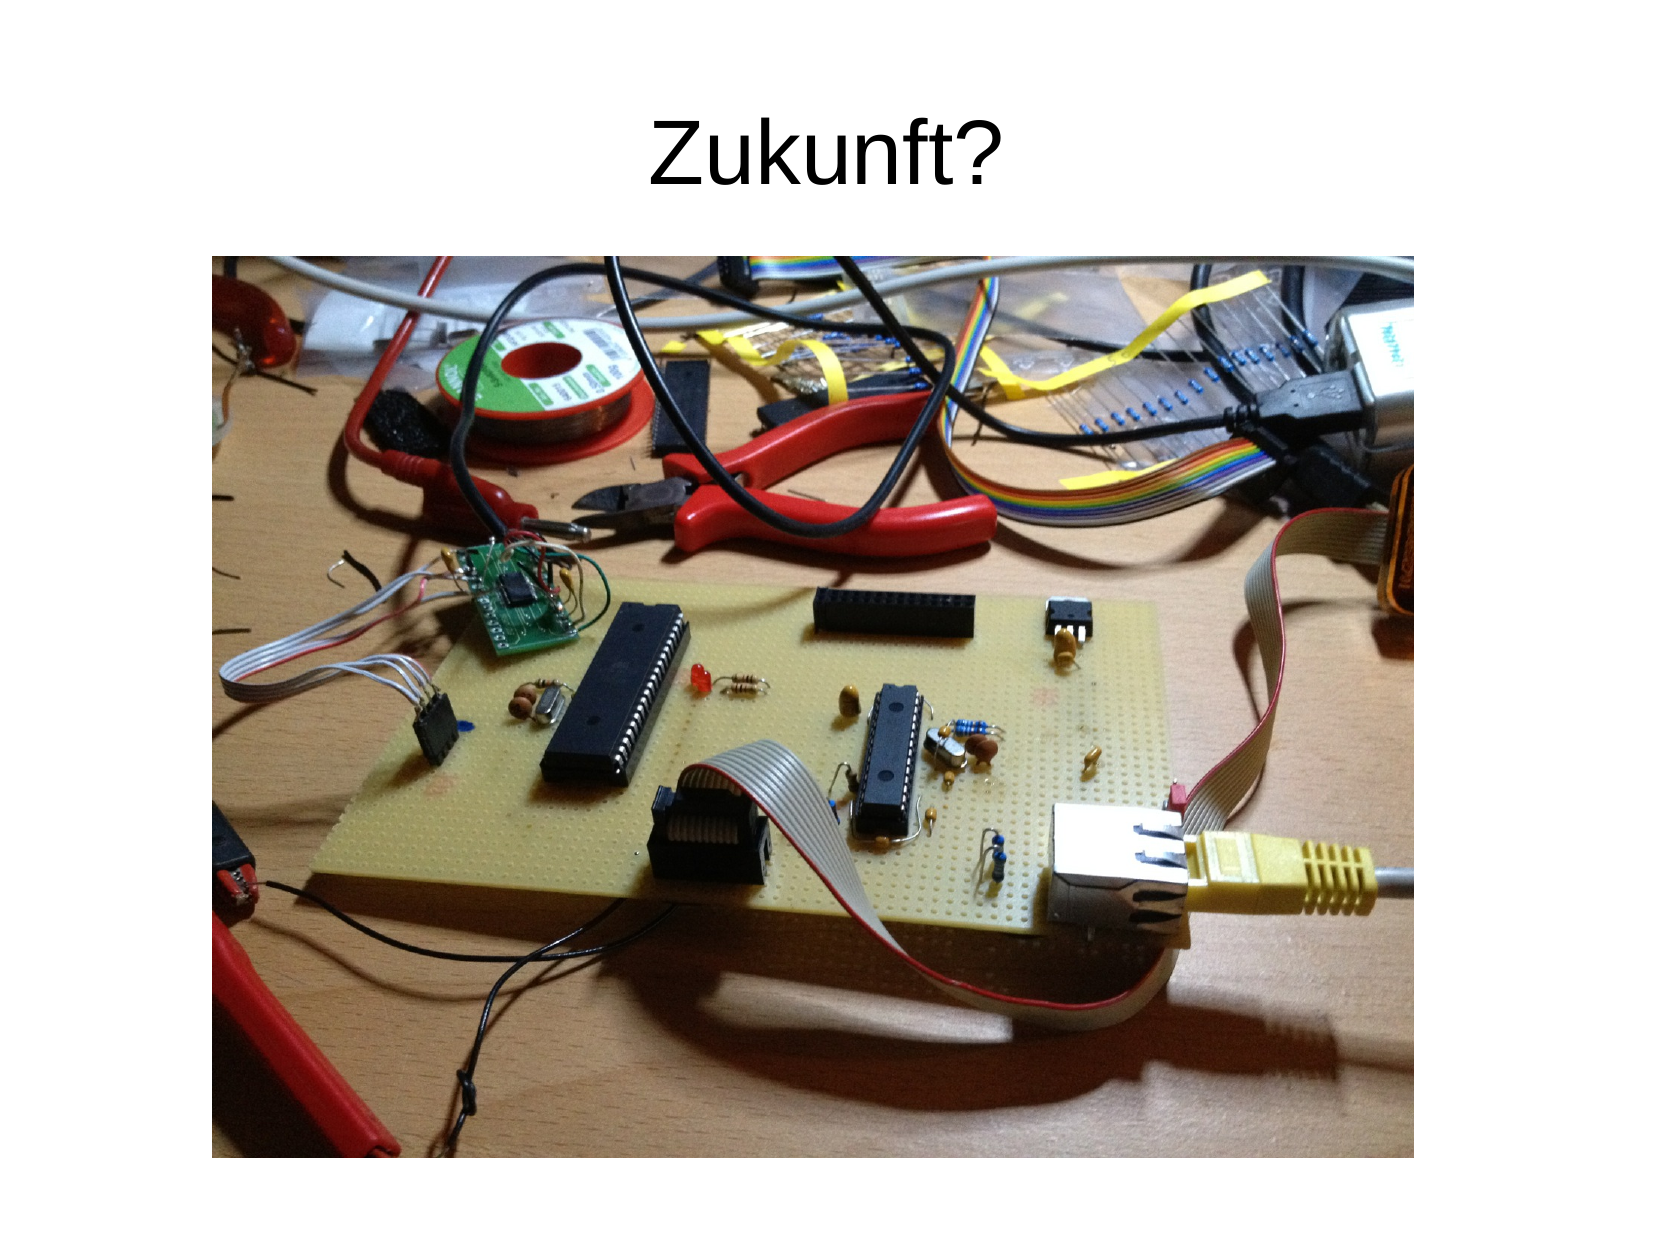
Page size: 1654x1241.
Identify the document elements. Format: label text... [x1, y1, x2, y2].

title Zukunft? [82, 49, 1571, 257]
picture [212, 256, 1414, 1158]
